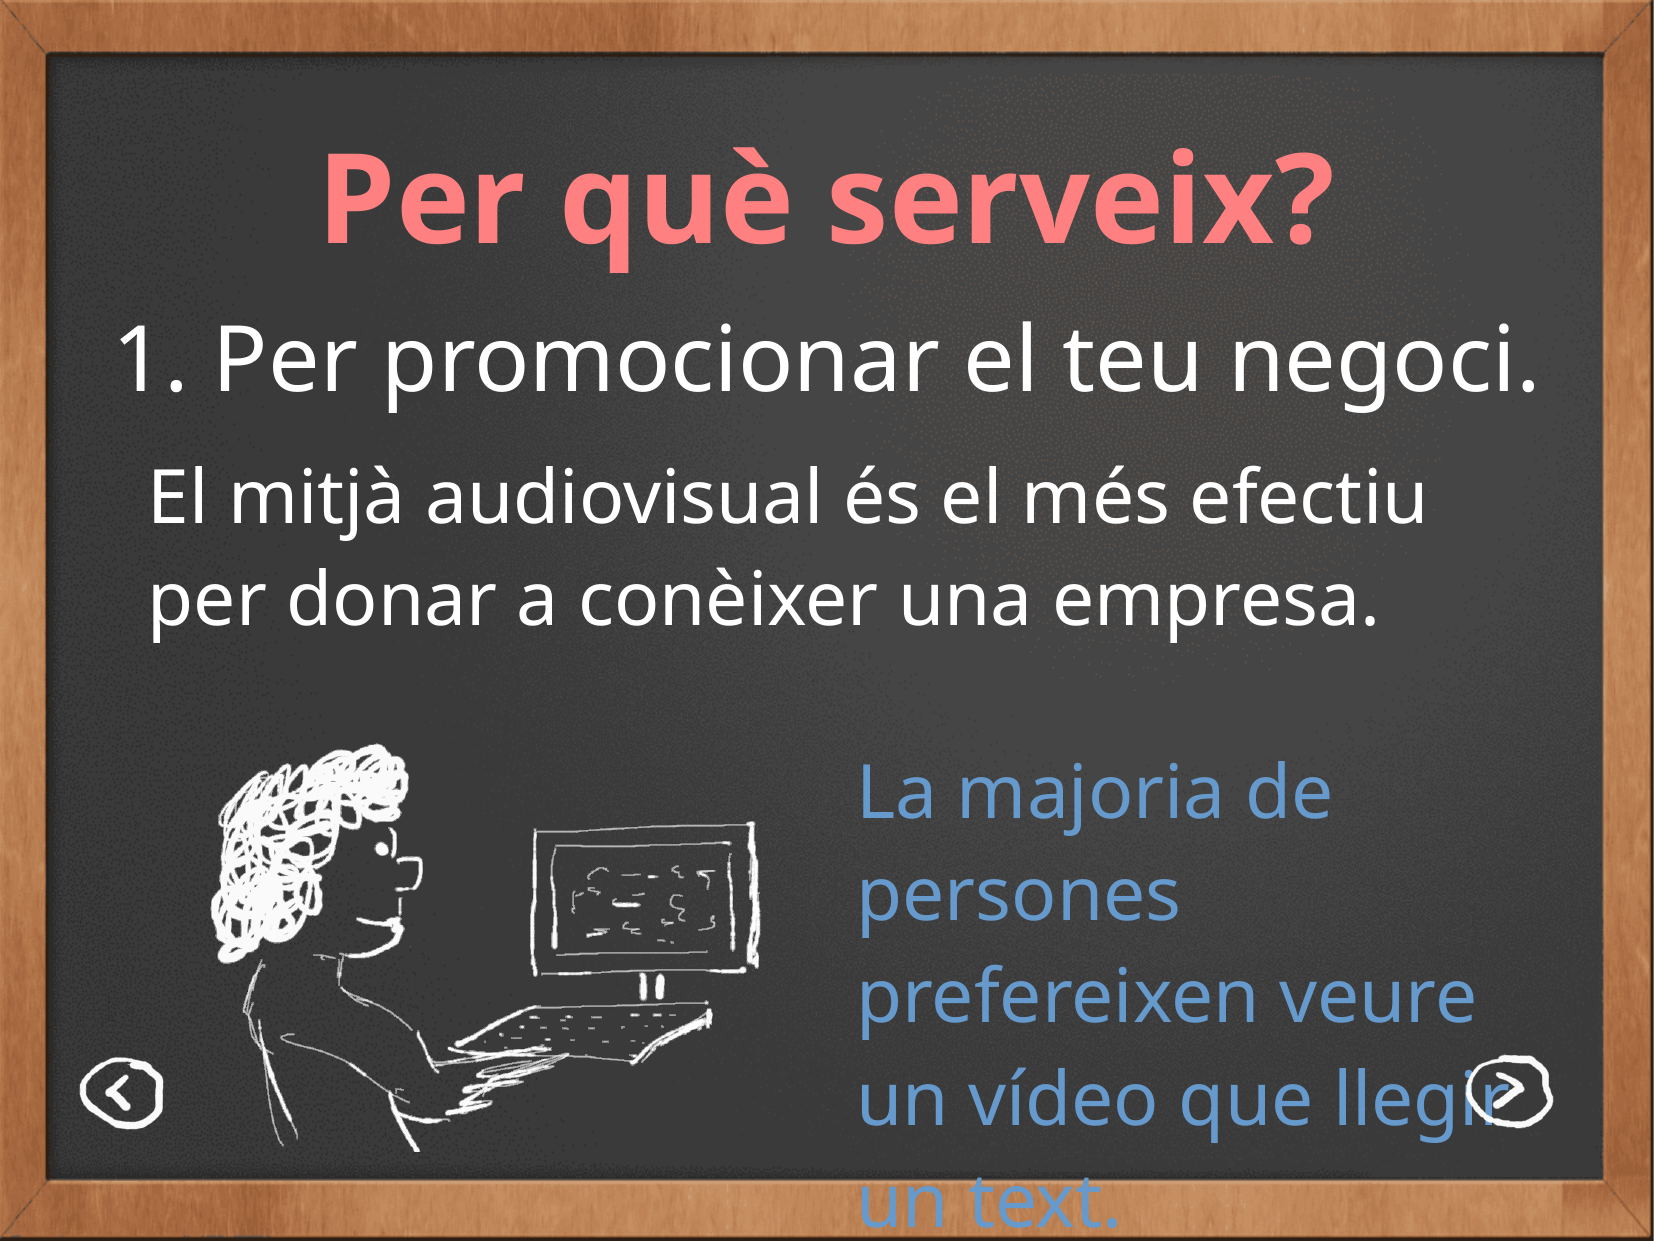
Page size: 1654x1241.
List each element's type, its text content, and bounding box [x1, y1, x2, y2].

title Per què serveix? [88, 106, 1565, 283]
list La majoria de persones prefereixen veure un vídeo que llegir un text. [856, 738, 1565, 1175]
picture [0, 0, 1654, 1241]
list El mitjà audiovisual és el més efectiu per donar a conèixer una empresa. [147, 442, 1565, 680]
list [87, 354, 1564, 1123]
list 1. Per promocionar el teu negoci. [88, 293, 1565, 508]
